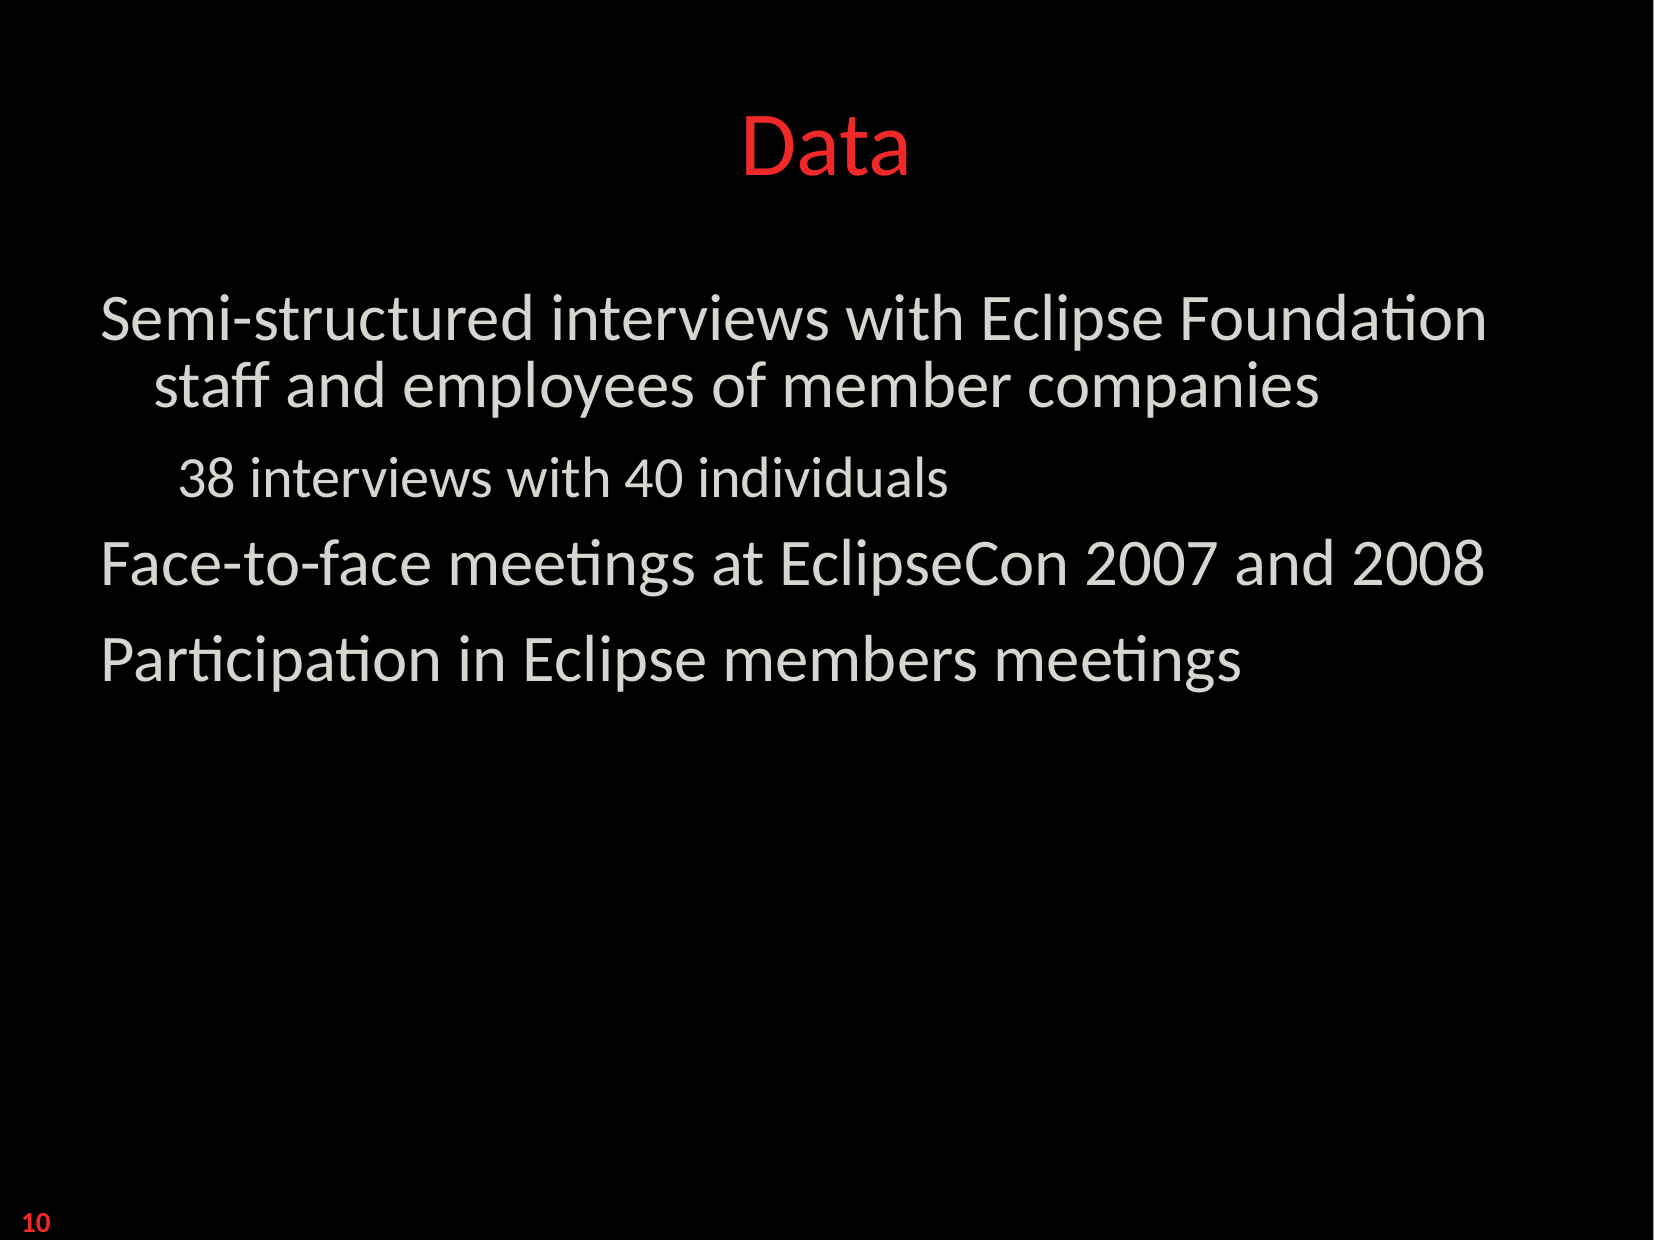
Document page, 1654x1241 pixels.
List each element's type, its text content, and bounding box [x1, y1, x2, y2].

list Semi-structured interviews with Eclipse Foundation staff and employees of member companies 38 interviews with 40 individuals Face-to-face meetings at EclipseCon 2007 and 2008 Participation in Eclipse members meetings [82, 290, 1571, 1094]
title Data [82, 56, 1571, 250]
